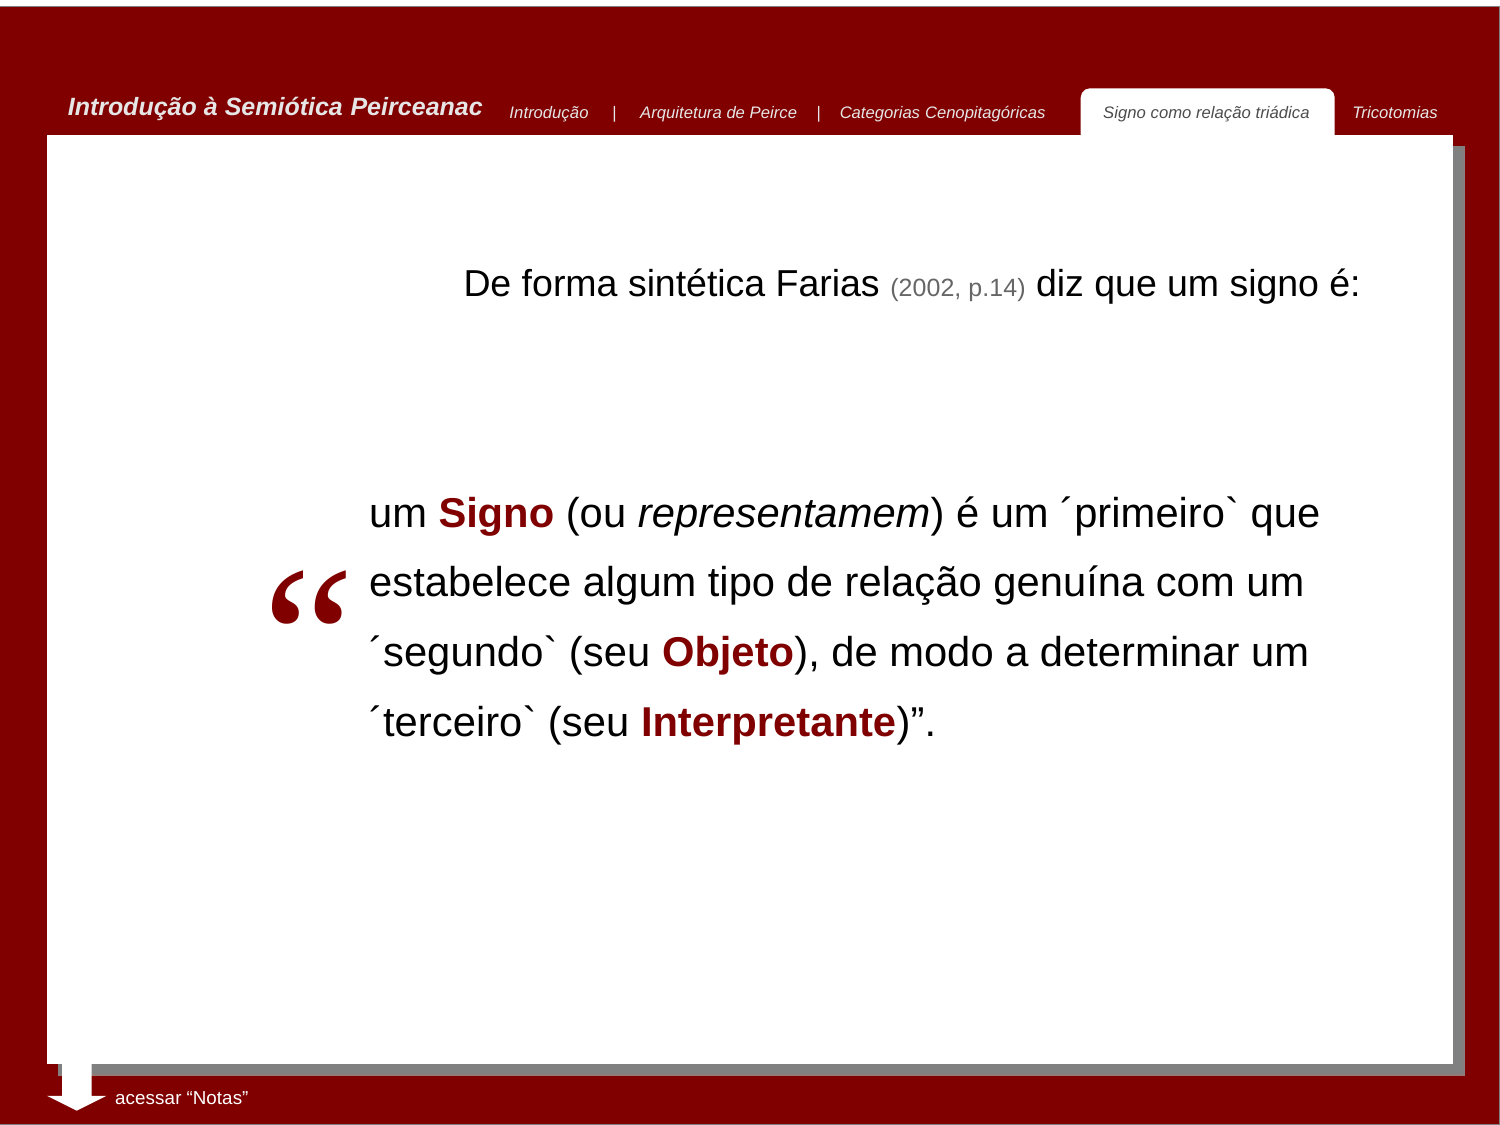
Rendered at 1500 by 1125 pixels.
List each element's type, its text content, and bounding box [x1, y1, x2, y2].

text_box [47, 1051, 100, 1111]
text_box acessar “Notas” [100, 1080, 278, 1117]
text_box De forma sintética Farias (2002, p.14) diz que um signo é: [448, 234, 1406, 458]
text_box um Signo (ou representamem) é um ´primeiro` que estabelece algum tipo de relação genuína com um ´segundo` (seu Objeto), de modo a determinar um ´terceiro` (seu Interpretante)”. [354, 458, 1441, 1125]
text_box “ [248, 400, 378, 662]
